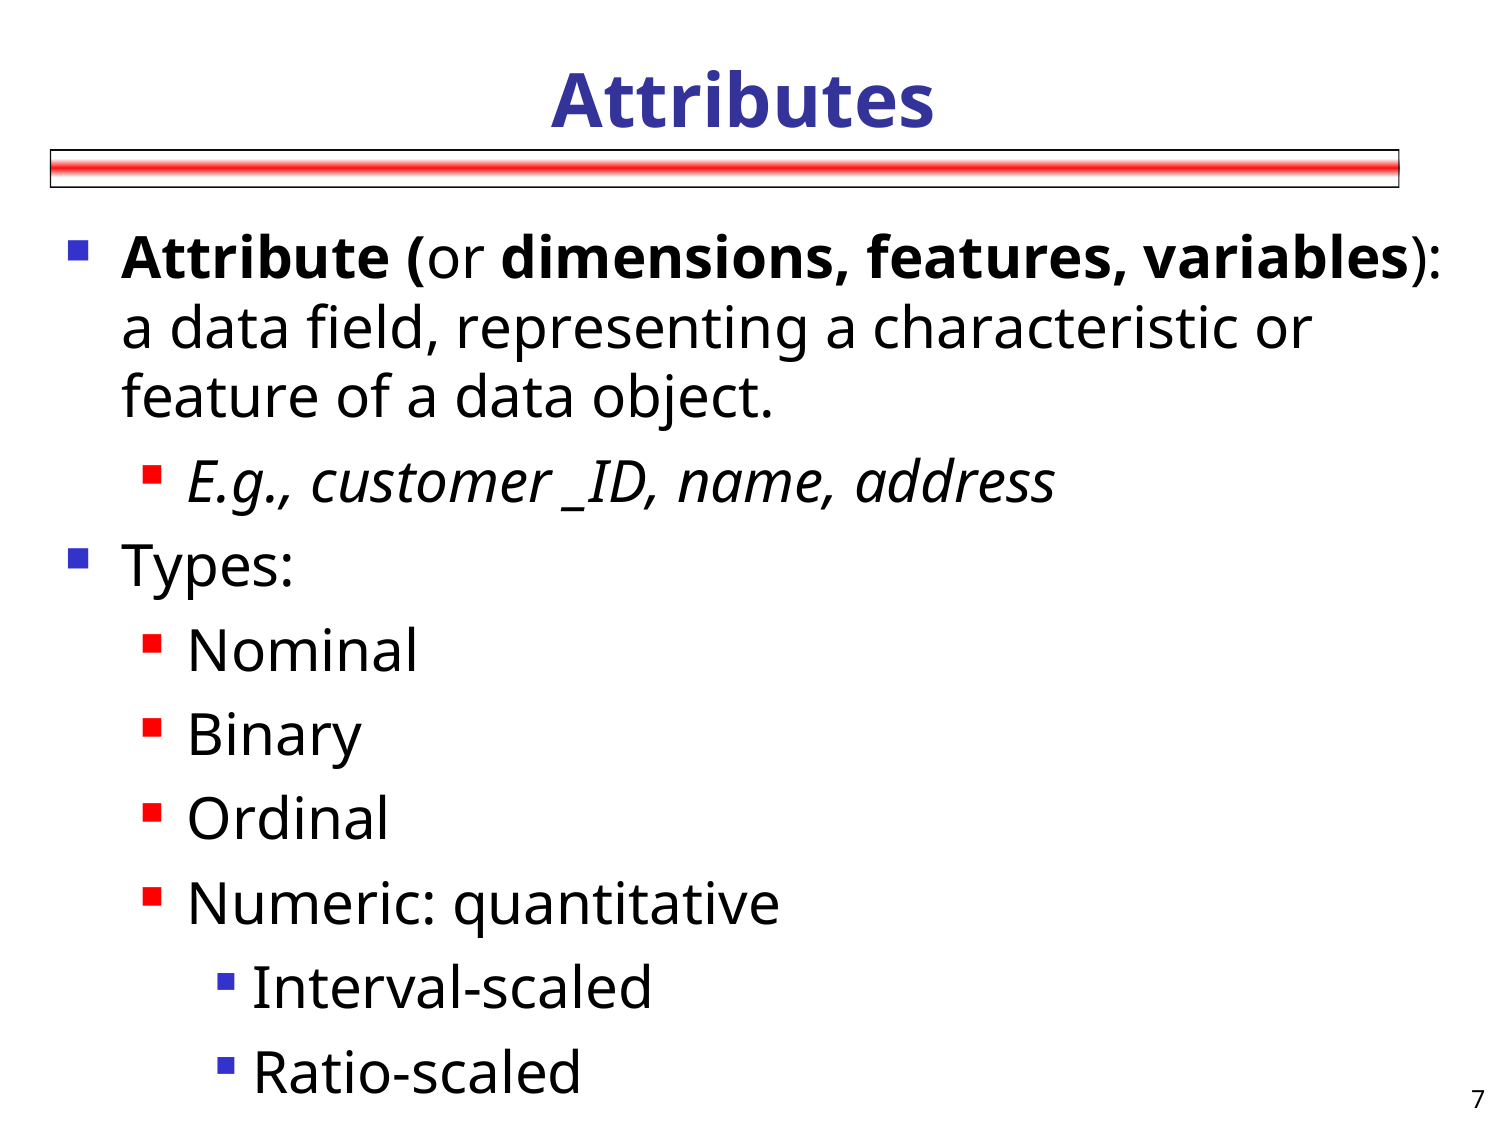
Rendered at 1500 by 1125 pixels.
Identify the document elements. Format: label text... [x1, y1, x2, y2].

text_box <number> [1187, 1062, 1500, 1125]
title Attributes [24, 44, 1463, 150]
list Attribute (or dimensions, features, variables): a data field, representing a characteristic or feature of a data object. E.g., customer _ID, name, address Types: Nominal Binary Ordinal Numeric: quantitative Interval-scaled Ratio-scaled [50, 212, 1476, 1114]
